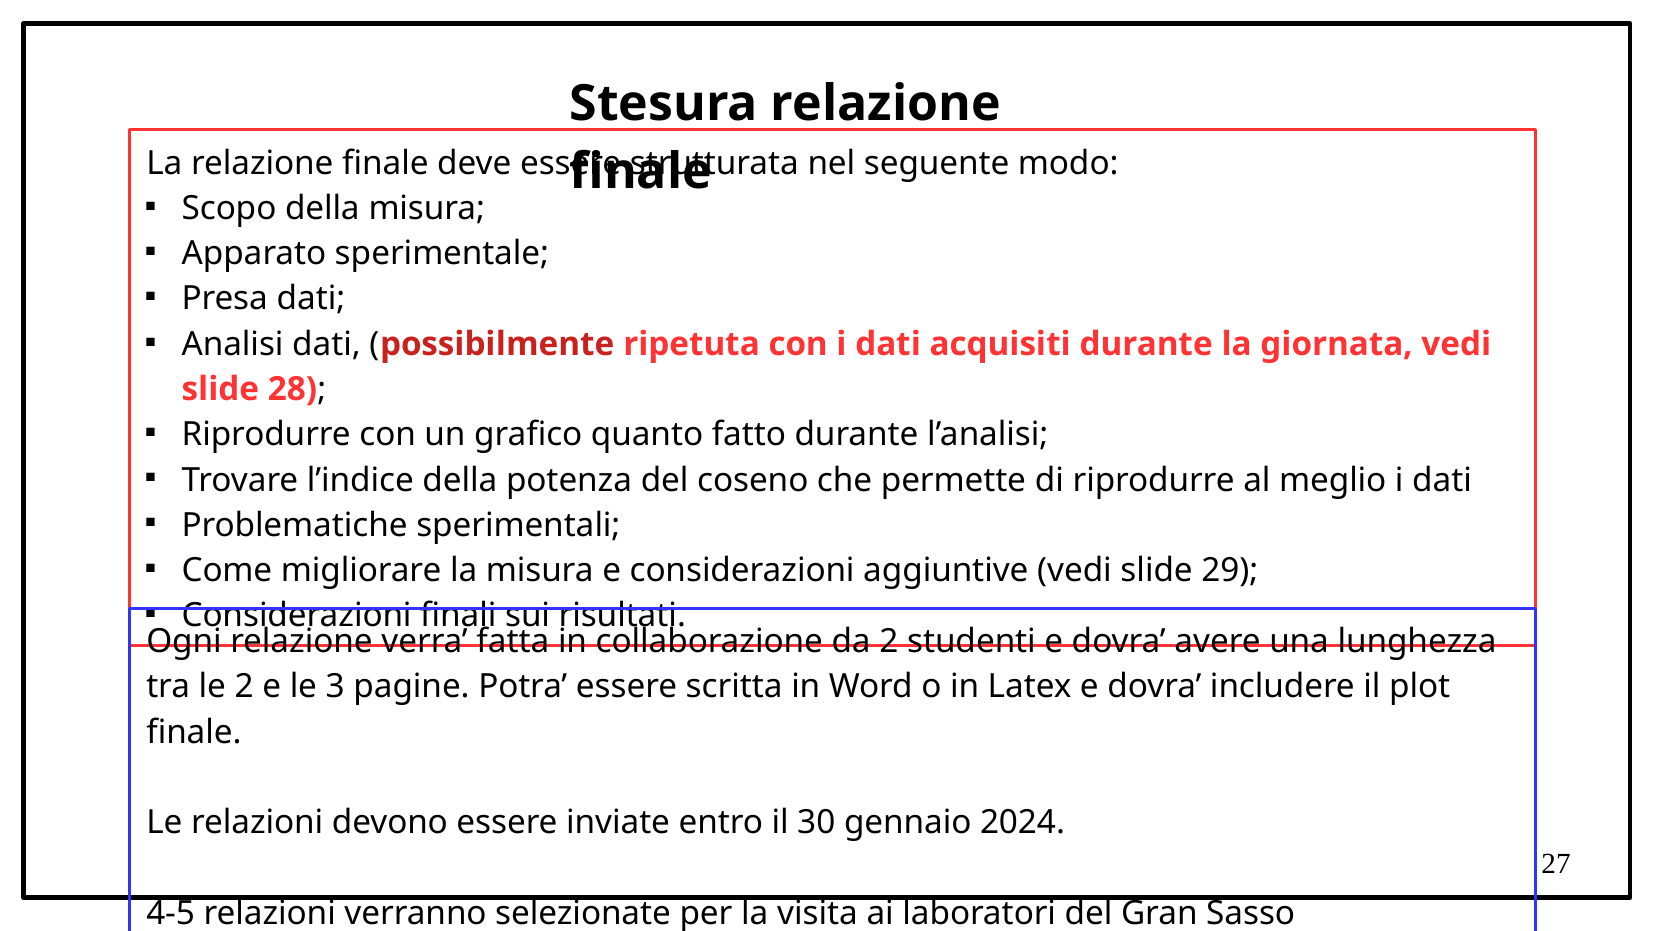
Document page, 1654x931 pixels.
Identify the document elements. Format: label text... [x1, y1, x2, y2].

text_box La relazione finale deve essere strutturata nel seguente modo: Scopo della misura; Apparato sperimentale; Presa dati; Analisi dati, (possibilmente ripetuta con i dati acquisiti durante la giornata, vedi slide 28); Riprodurre con un grafico quanto fatto durante l’analisi; Trovare l’indice della potenza del coseno che permette di riprodurre al meglio i dati Problematiche sperimentali; Come migliorare la misura e considerazioni aggiuntive (vedi slide 29); Considerazioni finali sui risultati. [129, 129, 1536, 595]
text_box Ogni relazione verra’ fatta in collaborazione da 2 studenti e dovra’ avere una lunghezza tra le 2 e le 3 pagine. Potra’ essere scritta in Word o in Latex e dovra’ includere il plot finale. Le relazioni devono essere inviate entro il 30 gennaio 2024. 4-5 relazioni verranno selezionate per la visita ai laboratori del Gran Sasso [129, 608, 1536, 850]
text_box Stesura relazione finale [555, 59, 1158, 128]
